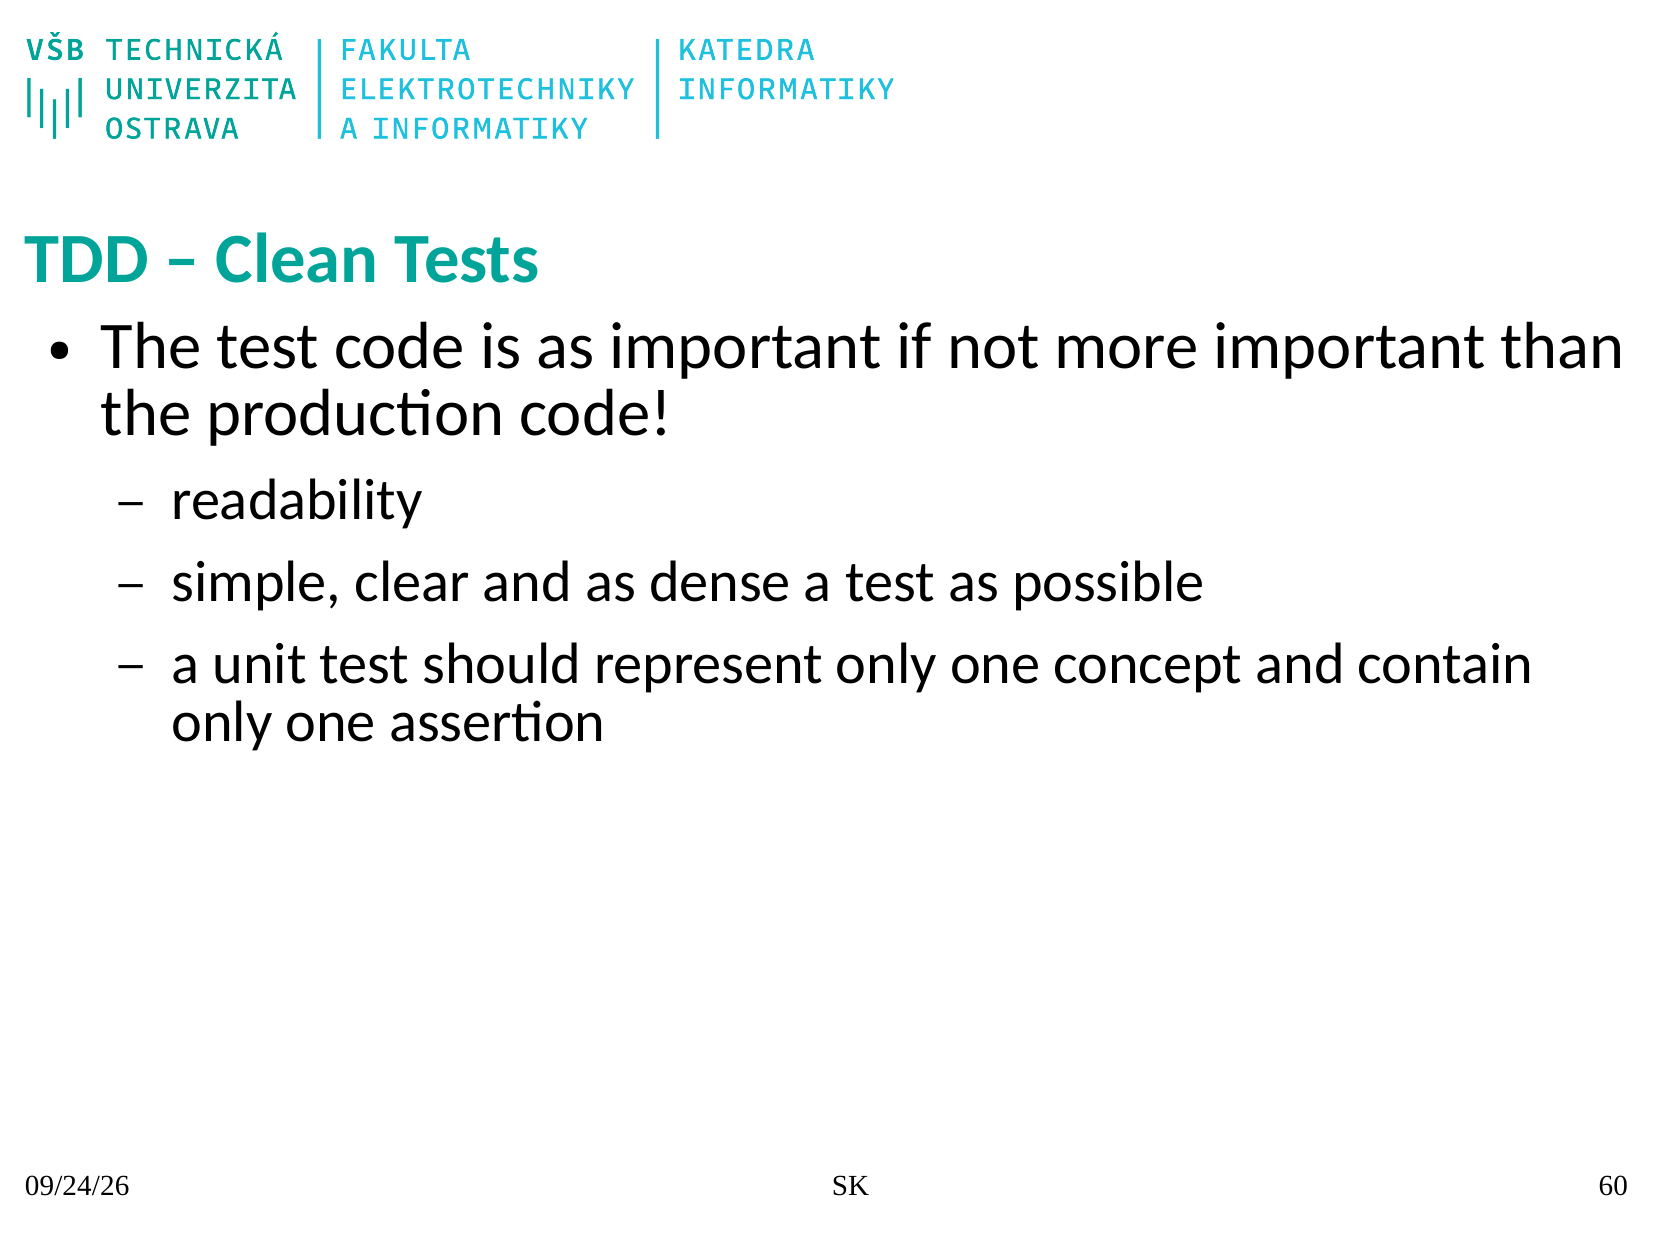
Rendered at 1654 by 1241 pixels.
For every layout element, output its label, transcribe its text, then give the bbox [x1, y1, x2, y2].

picture [26, 31, 894, 139]
list The test code is as important if not more important than the production code! readability simple, clear and as dense a test as possible a unit test should represent only one concept and contain only one assertion [30, 318, 1629, 1146]
title TDD – Clean Tests [24, 169, 1629, 300]
